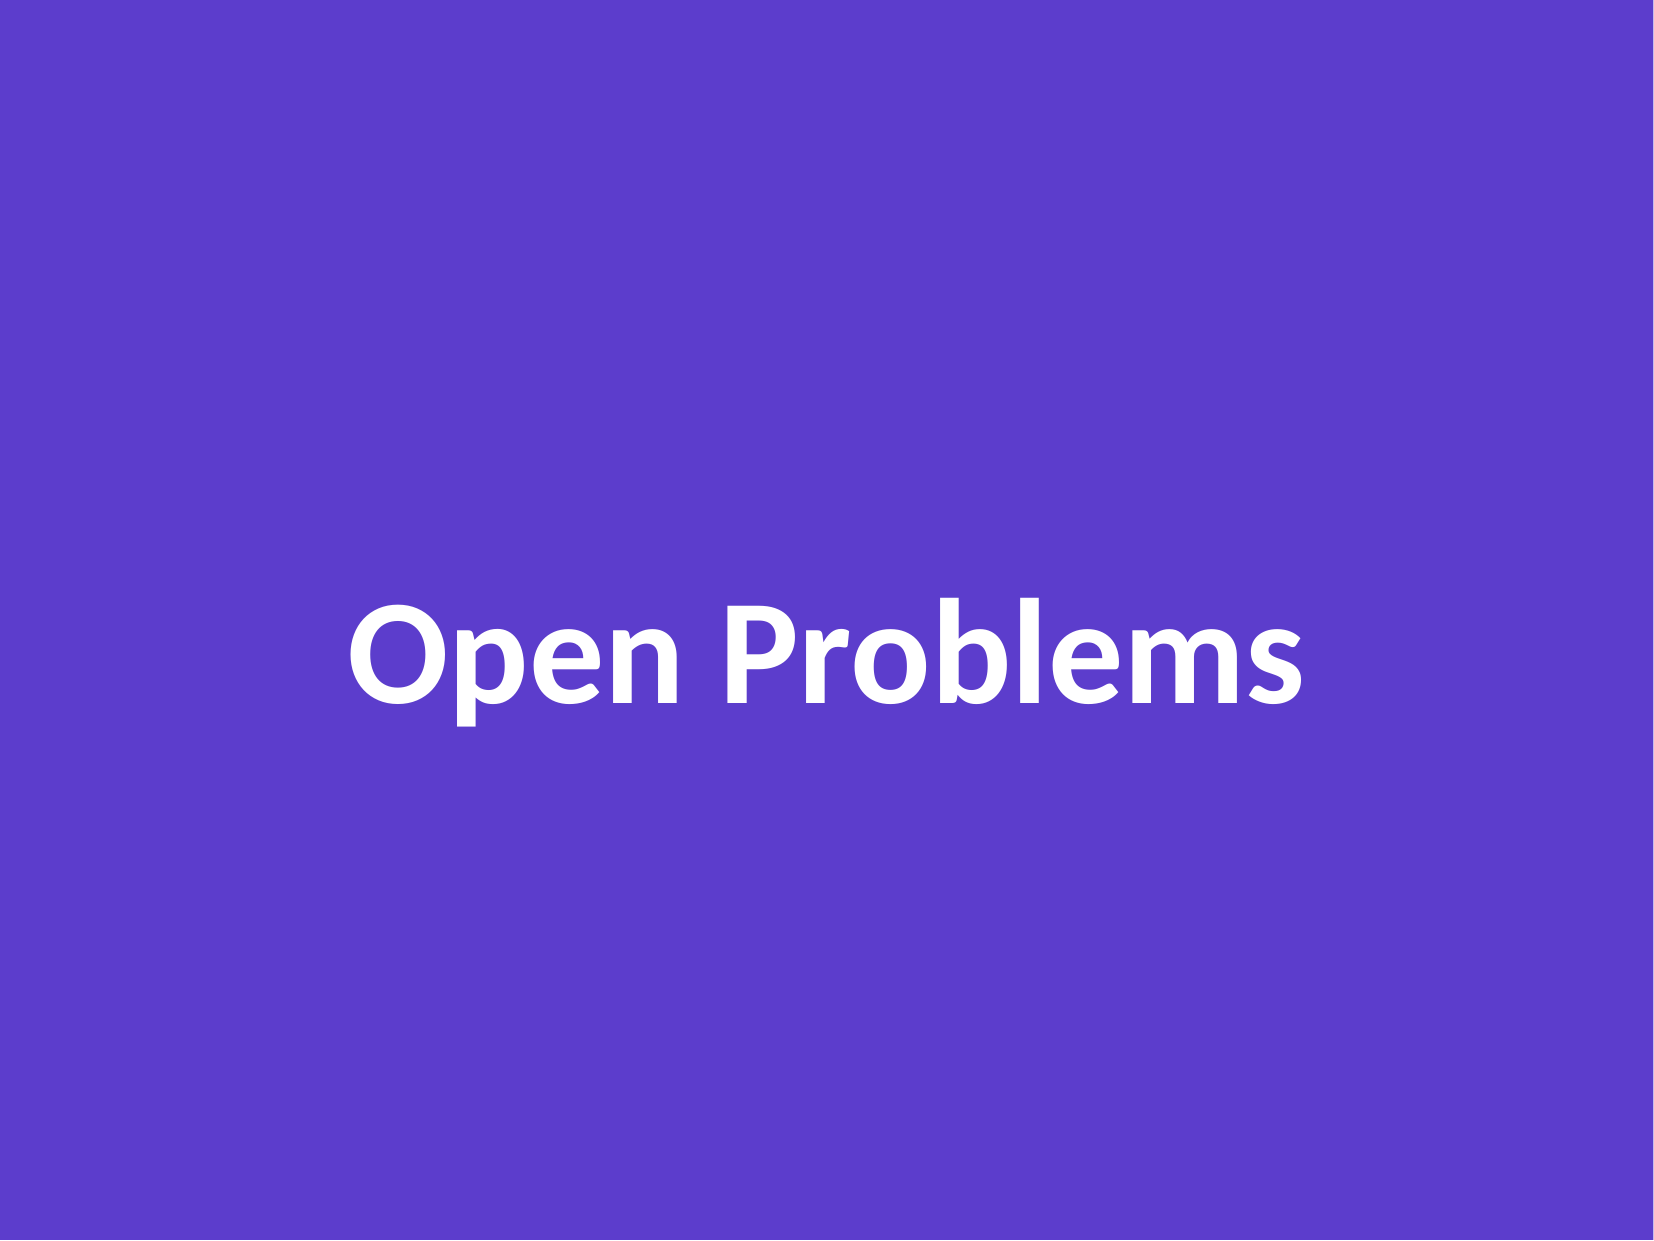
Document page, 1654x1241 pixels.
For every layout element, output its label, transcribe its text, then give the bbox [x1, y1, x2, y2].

title Open Problems [141, 484, 1512, 810]
